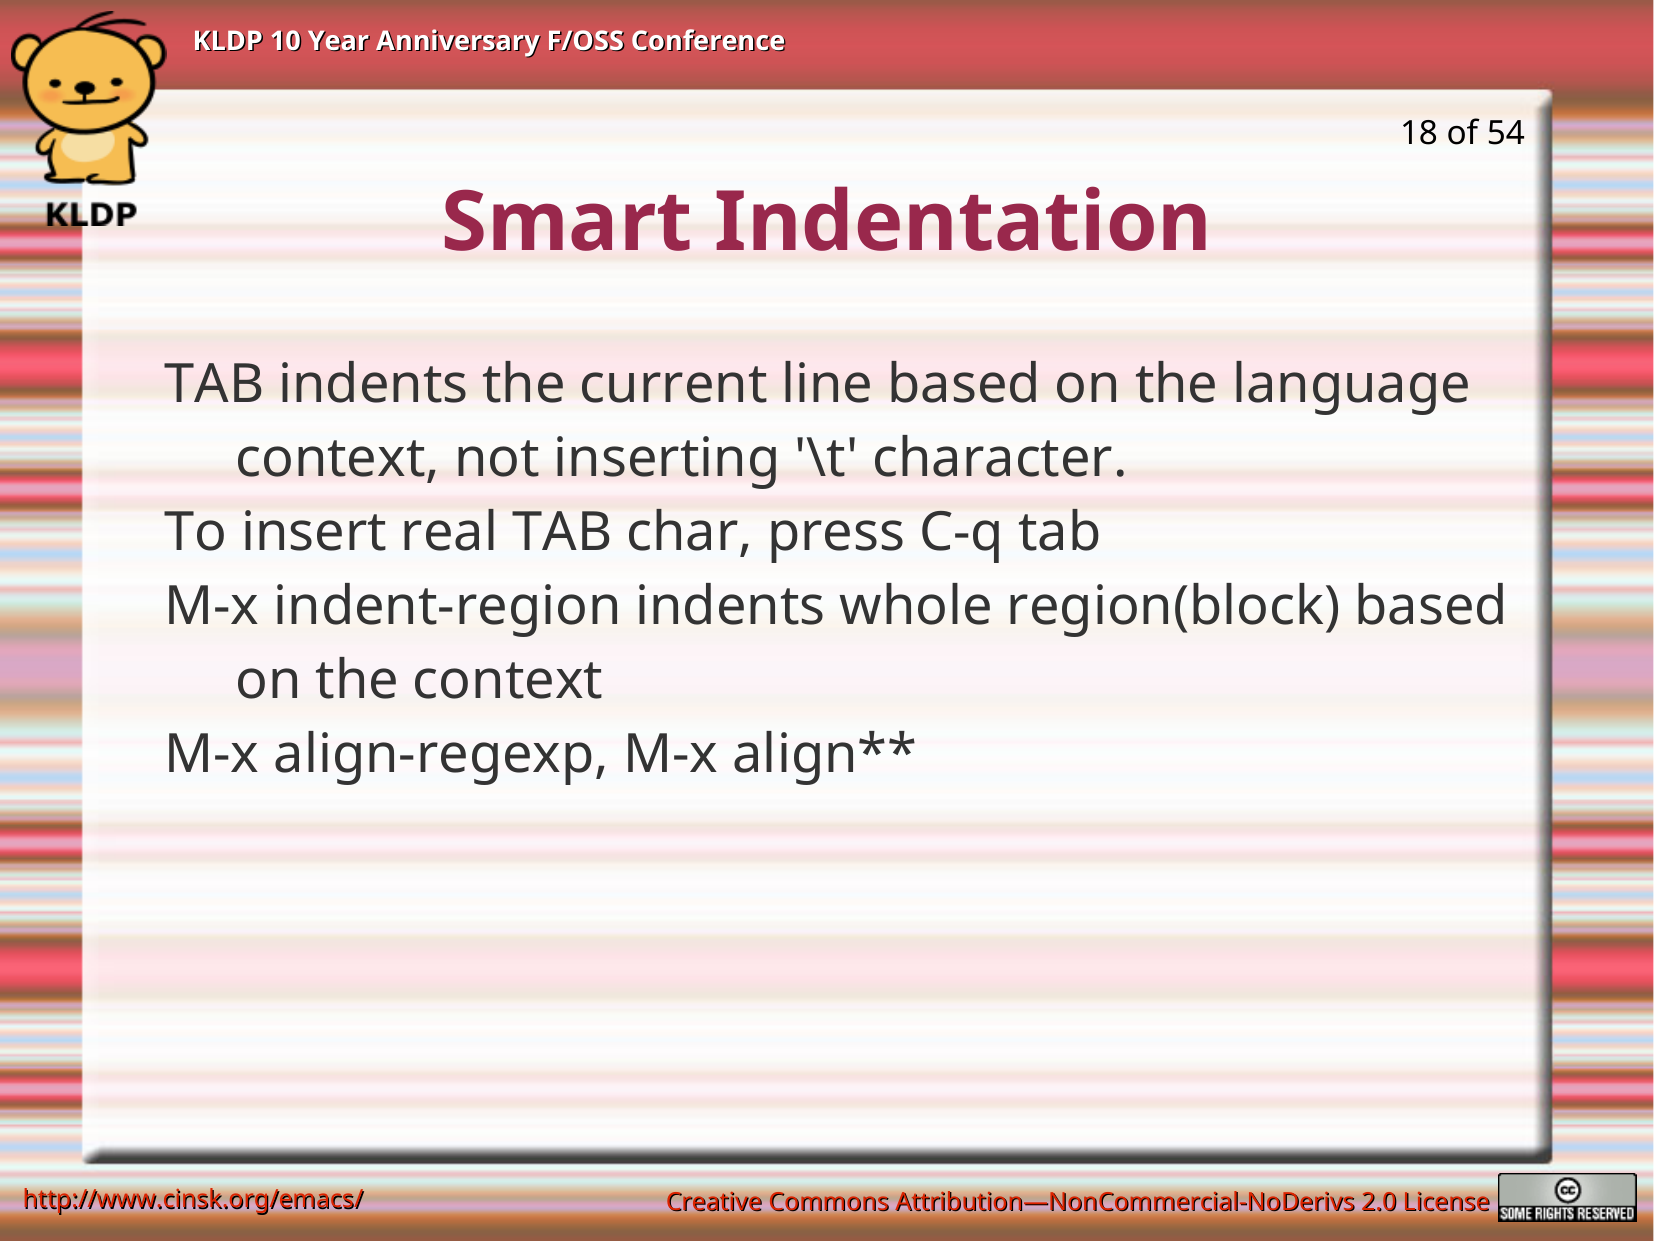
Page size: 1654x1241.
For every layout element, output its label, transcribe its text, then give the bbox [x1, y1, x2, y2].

title Smart Indentation [121, 114, 1534, 322]
picture [0, 0, 1654, 1241]
list TAB indents the current line based on the language context, not inserting '\t' character. To insert real TAB char, press C-q tab M-x indent-region indents whole region(block) based on the context M-x align-regexp, M-x align** [152, 344, 1534, 1127]
